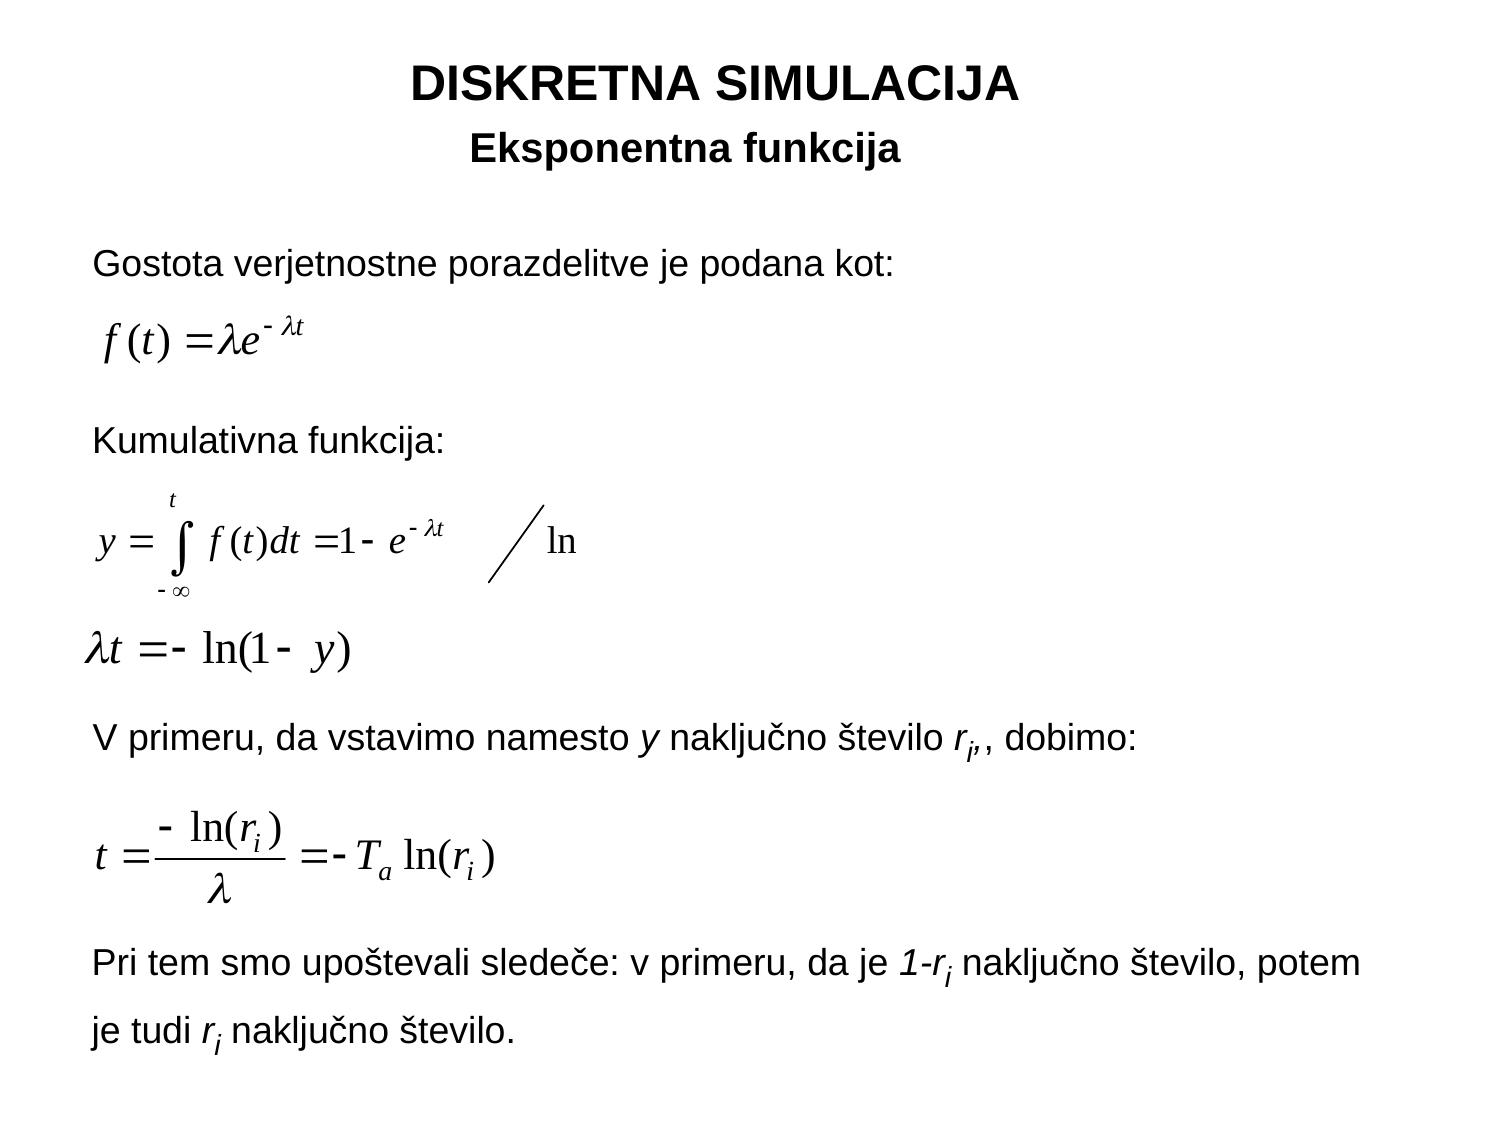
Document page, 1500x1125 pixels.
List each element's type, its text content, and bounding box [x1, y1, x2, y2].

text_box DISKRETNA SIMULACIJA [395, 42, 1353, 119]
chart [88, 479, 585, 607]
text_box Pri tem smo upoštevali sledeče: v primeru, da je 1-ri naključno število, potem je tudi ri naključno število. [76, 917, 1388, 1070]
text_box Gostota verjetnostne porazdelitve je podana kot: [77, 231, 921, 293]
text_box Eksponentna funkcija [454, 119, 951, 179]
chart [88, 302, 313, 376]
chart [76, 621, 361, 685]
chart [88, 798, 502, 914]
text_box Kumulativna funkcija: [77, 408, 461, 470]
text_box V primeru, da vstavimo namesto y naključno število ri,, dobimo: [77, 692, 1153, 777]
